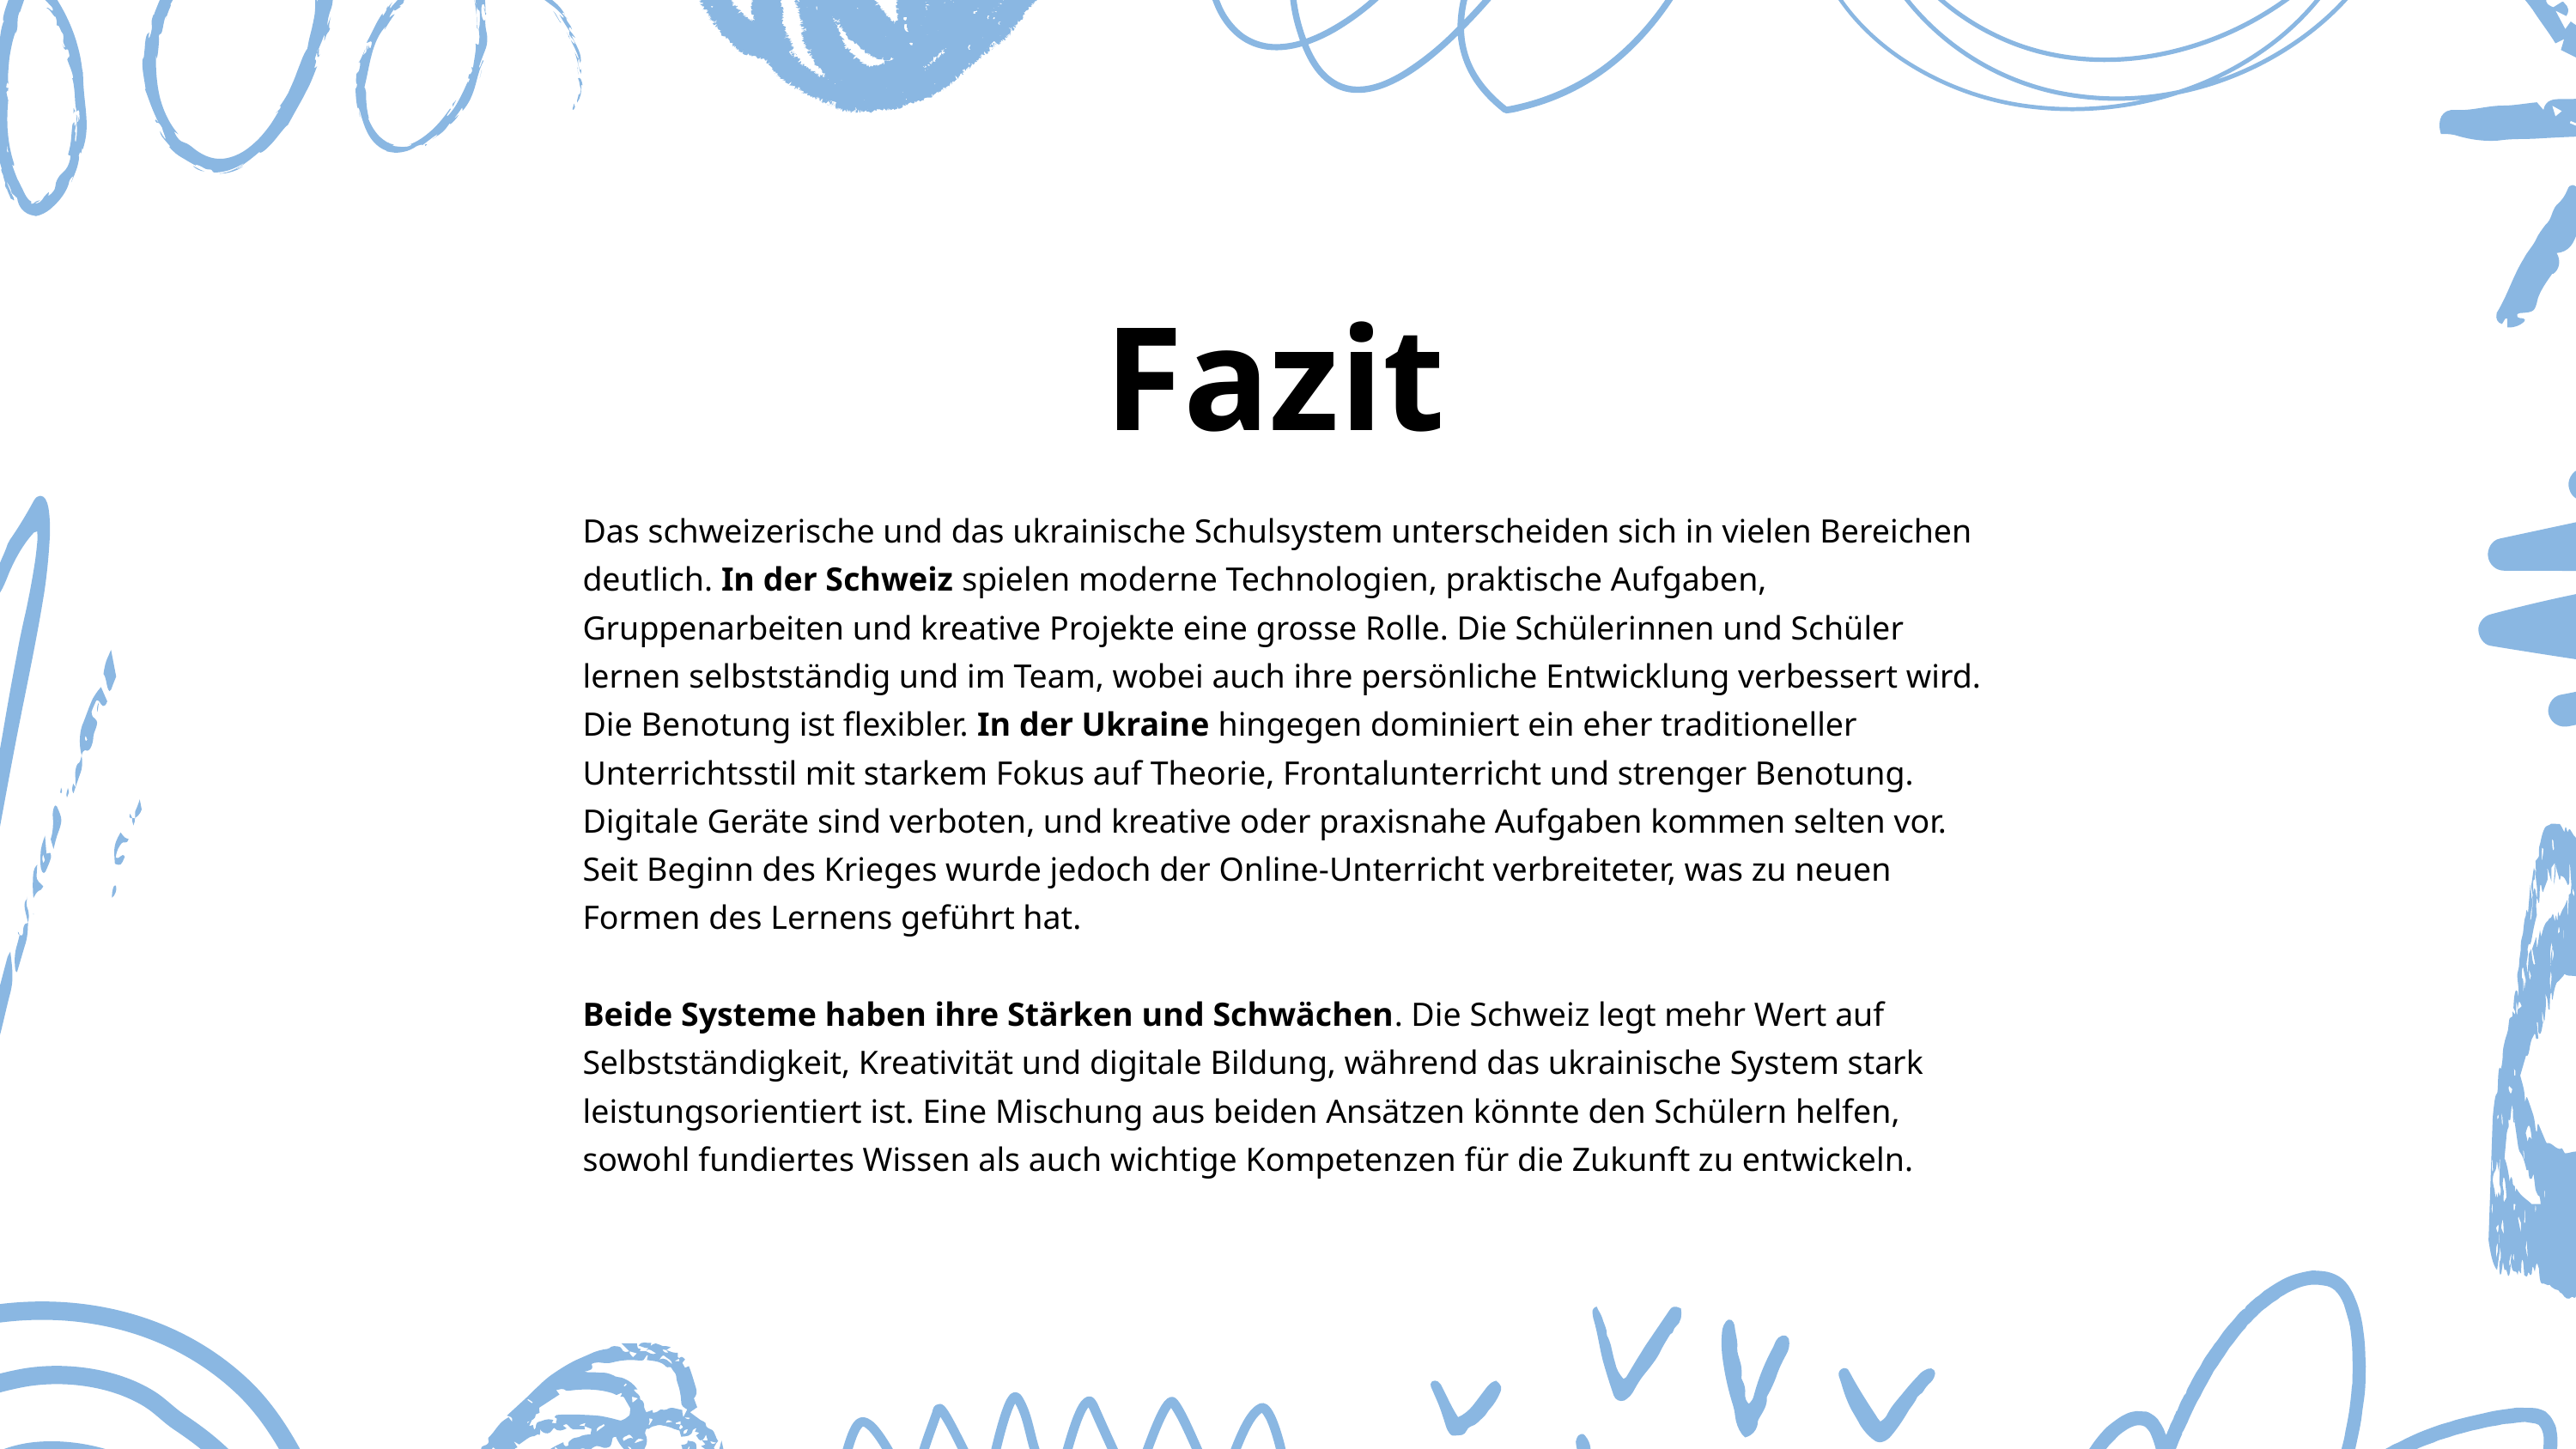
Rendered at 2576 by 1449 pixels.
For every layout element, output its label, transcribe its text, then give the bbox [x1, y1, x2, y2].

text_box [823, 1391, 1289, 1449]
text_box [2041, 0, 2576, 1449]
text_box [0, 0, 583, 216]
text_box Das schweizerische und das ukrainische Schulsystem unterscheiden sich in vielen Bereichen deutlich. In der Schweiz spielen moderne Technologien, praktische Aufgaben, Gruppenarbeiten und kreative Projekte eine grosse Rolle. Die Schülerinnen und Schüler lernen selbstständig und im Team, wobei auch ihre persönliche Entwicklung verbessert wird. Die Benotung ist flexibler. In der Ukraine hingegen dominiert ein eher traditioneller Unterrichtsstil mit starkem Fokus auf Theorie, Frontalunterricht und strenger Benotung. Digitale Geräte sind verboten, und kreative oder praxisnahe Aufgaben kommen selten vor. Seit Beginn des Krieges wurde jedoch der Online-Unterricht verbreiteter, was zu neuen Formen des Lernens geführt hat. Beide Systeme haben ihre Stärken und Schwächen. Die Schweiz legt mehr Wert auf Selbstständigkeit, Kreativität und digitale Bildung, während das ukrainische System stark leistungsorientiert ist. Eine Mischung aus beiden Ansätzen könnte den Schülern helfen, sowohl fundiertes Wissen als auch wichtige Kompetenzen für die Zukunft zu entwickeln. [582, 500, 1996, 1181]
text_box [0, 333, 181, 1046]
text_box [0, 1270, 727, 1449]
text_box [684, 0, 2409, 116]
text_box Fazit [759, 120, 1790, 420]
text_box [1428, 1303, 2002, 1449]
